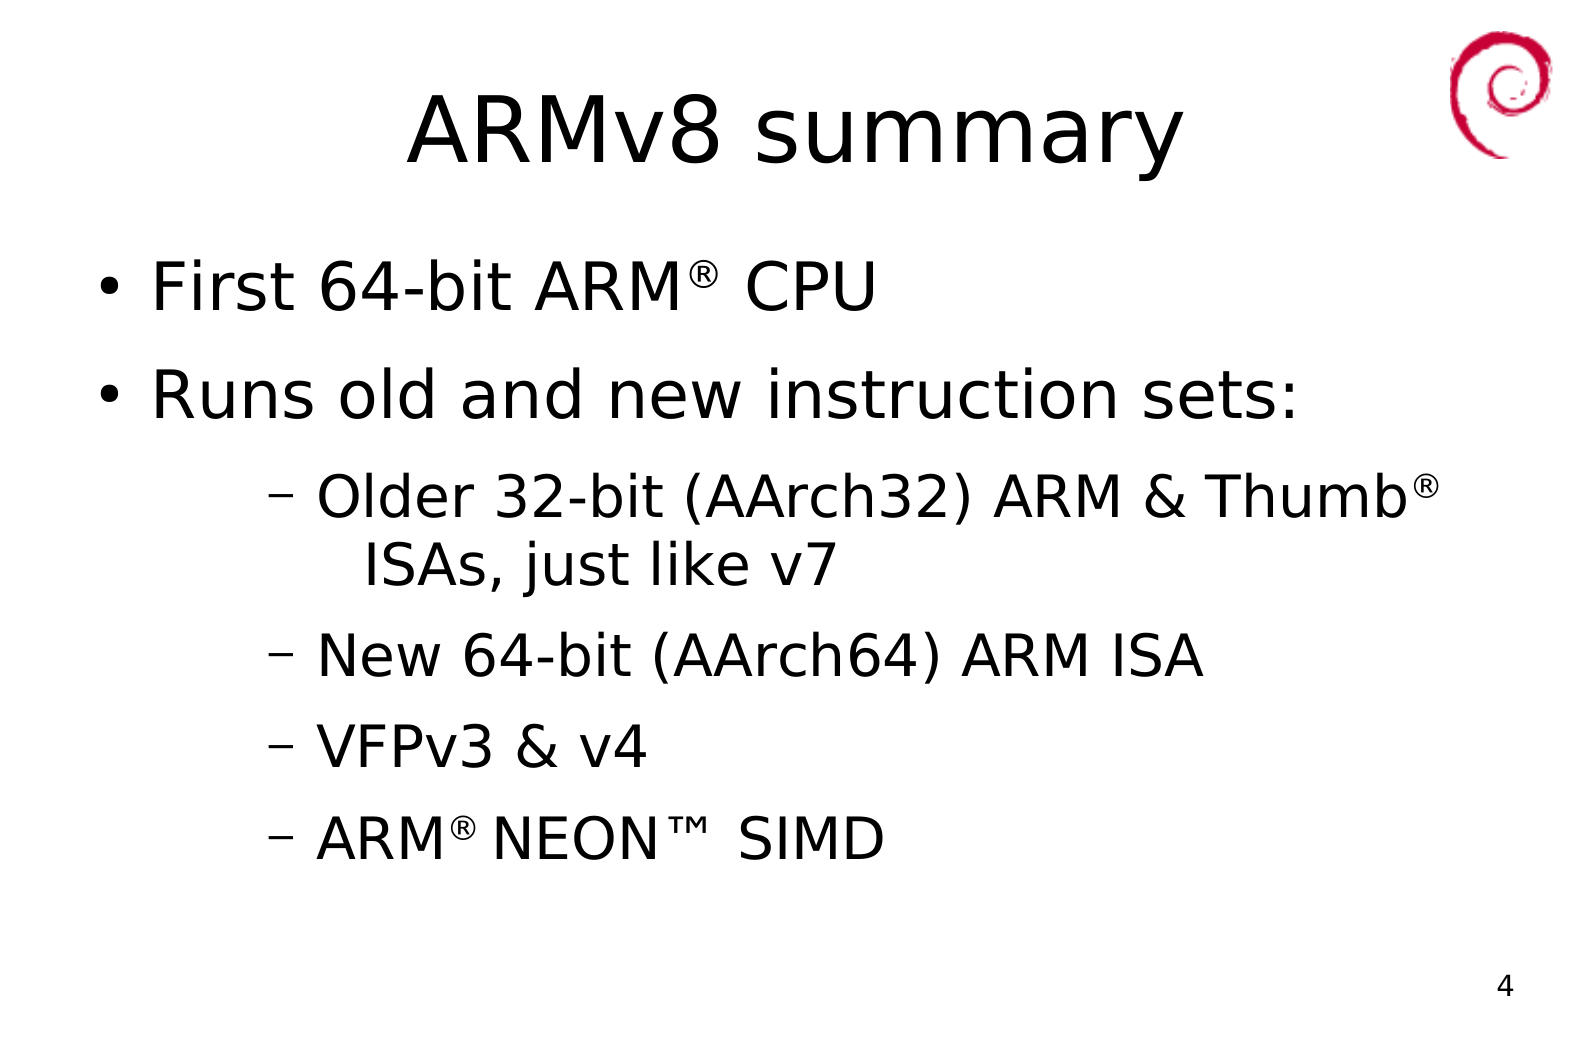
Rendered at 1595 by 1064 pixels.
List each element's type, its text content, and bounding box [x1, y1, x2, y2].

picture [1450, 31, 1555, 159]
title ARMv8 summary [79, 49, 1515, 213]
list First 64-bit ARM® CPU Runs old and new instruction sets: Older 32-bit (AArch32) ARM & Thumb® ISAs, just like v7 New 64-bit (AArch64) ARM ISA VFPv3 & v4 ARM® NEON™ SIMD [79, 248, 1515, 936]
